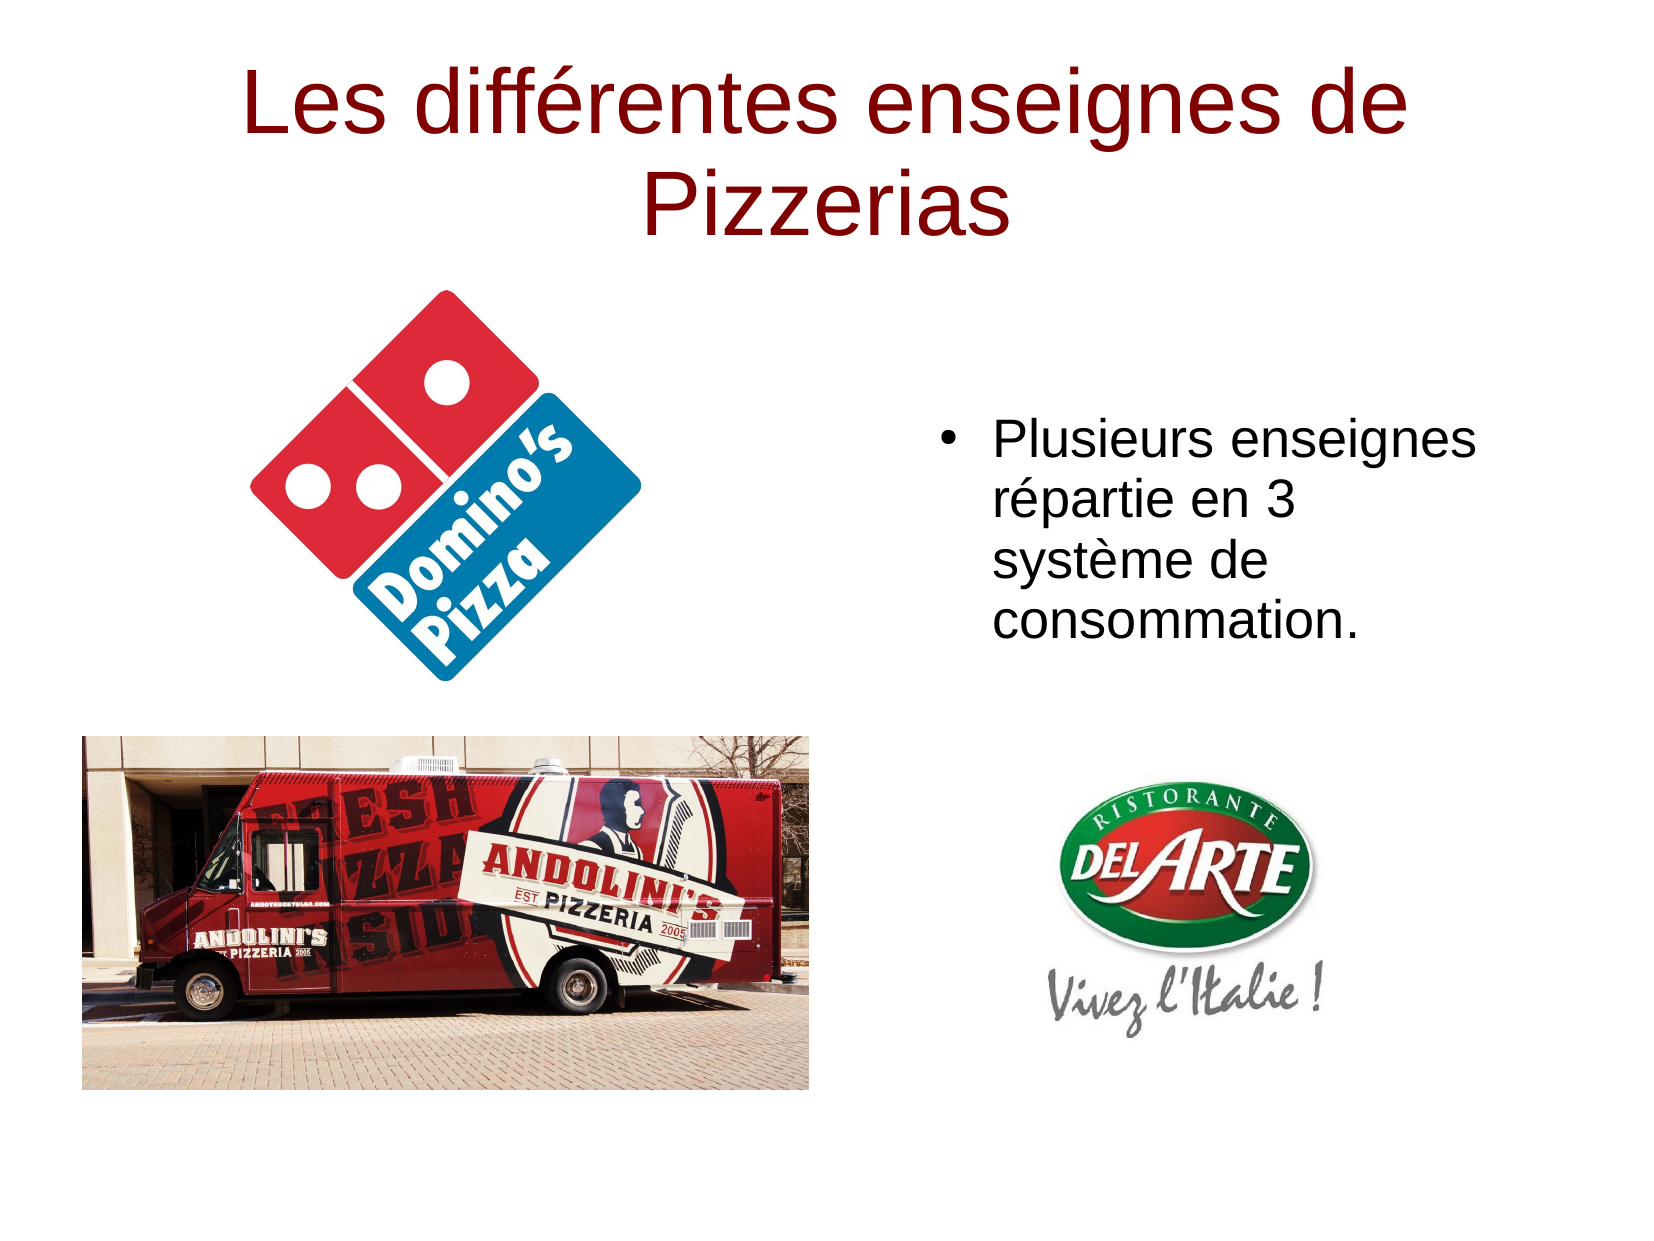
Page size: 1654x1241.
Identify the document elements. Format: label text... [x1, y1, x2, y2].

picture [519, 429, 536, 454]
picture [368, 573, 417, 621]
picture [82, 736, 809, 1090]
picture [437, 597, 451, 611]
picture [538, 425, 572, 462]
picture [430, 519, 484, 571]
picture [508, 459, 541, 492]
picture [480, 482, 522, 521]
picture [412, 616, 455, 666]
picture [448, 609, 480, 640]
picture [461, 586, 502, 628]
picture [451, 491, 641, 681]
title Les différentes enseignes de Pizzerias [82, 49, 1571, 257]
picture [410, 557, 443, 590]
picture [250, 290, 641, 681]
picture [1003, 717, 1387, 1109]
list Plusieurs enseignes répartie en 3 système de consommation. [921, 408, 1512, 674]
picture [508, 539, 550, 579]
picture [483, 563, 524, 606]
picture [454, 491, 468, 505]
picture [466, 503, 497, 534]
